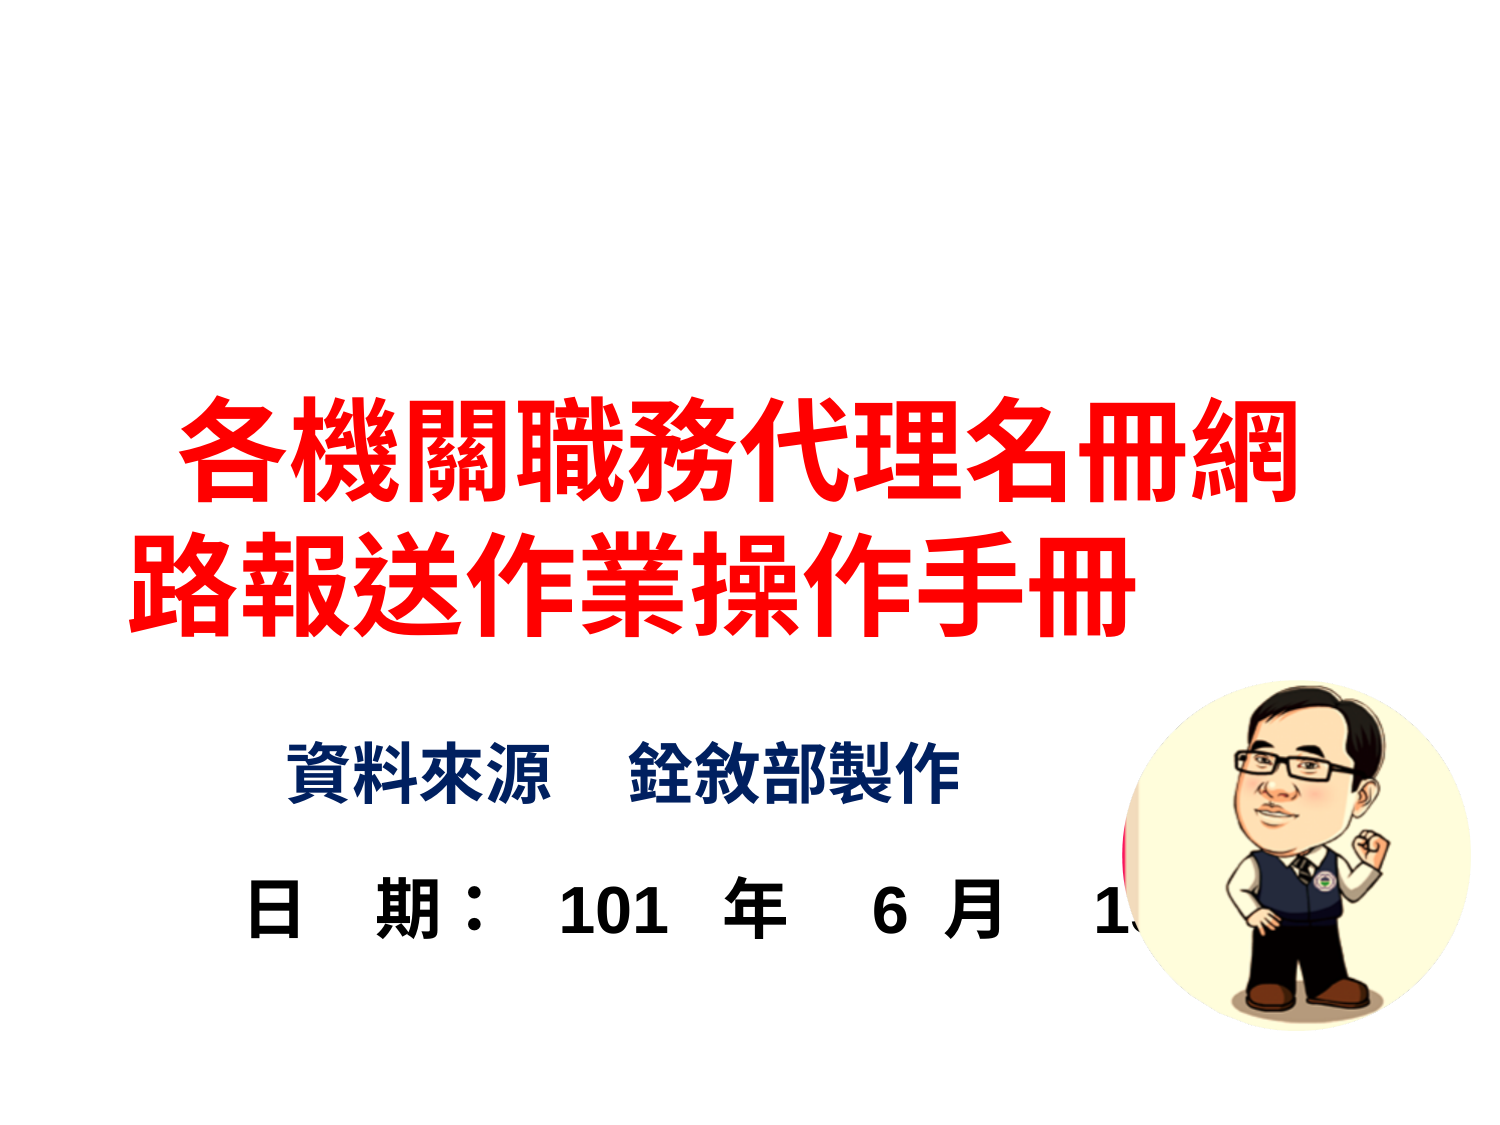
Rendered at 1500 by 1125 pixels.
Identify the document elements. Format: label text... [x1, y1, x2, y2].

table_header 資料來源 [225, 724, 613, 819]
table_cell 日 期： 101 年 6 月 15 日 [225, 819, 1121, 994]
text_box 各機關職務代理名冊網路報送作業操作手冊 [112, 306, 1318, 723]
picture [1121, 679, 1472, 1033]
table_header 銓敘部製作 [613, 724, 1121, 819]
